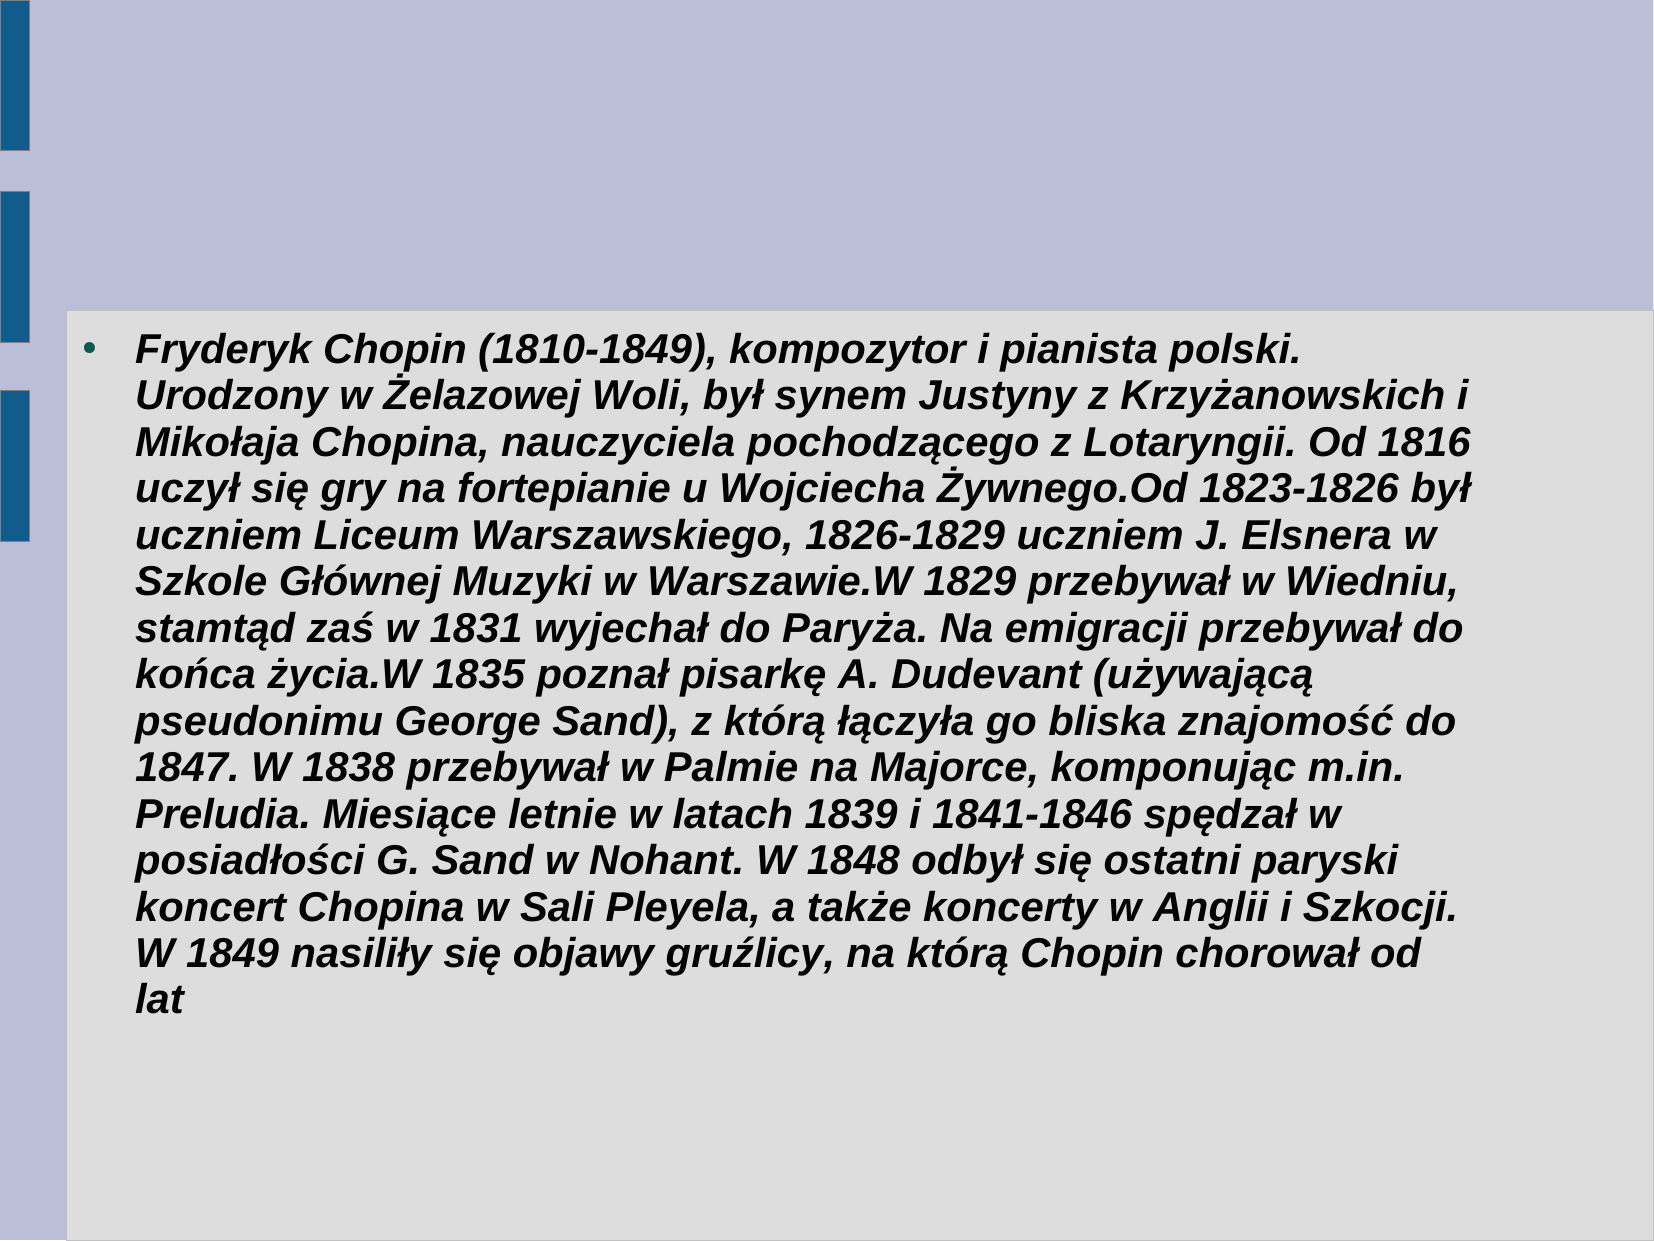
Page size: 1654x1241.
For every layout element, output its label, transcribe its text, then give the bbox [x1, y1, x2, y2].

list Fryderyk Chopin (1810-1849), kompozytor i pianista polski. Urodzony w Żelazowej Woli, był synem Justyny z Krzyżanowskich i Mikołaja Chopina, nauczyciela pochodzącego z Lotaryngii. Od 1816 uczył się gry na fortepianie u Wojciecha Żywnego.Od 1823-1826 był uczniem Liceum Warszawskiego, 1826-1829 uczniem J. Elsnera w Szkole Głównej Muzyki w Warszawie.W 1829 przebywał w Wiedniu, stamtąd zaś w 1831 wyjechał do Paryża. Na emigracji przebywał do końca życia.W 1835 poznał pisarkę A. Dudevant (używającą pseudonimu George Sand), z którą łączyła go bliska znajomość do 1847. W 1838 przebywał w Palmie na Majorce, komponując m.in. Preludia. Miesiące letnie w latach 1839 i 1841-1846 spędzał w posiadłości G. Sand w Nohant. W 1848 odbył się ostatni paryski koncert Chopina w Sali Pleyela, a także koncerty w Anglii i Szkocji. W 1849 nasiliły się objawy gruźlicy, na którą Chopin chorował od lat [64, 325, 1477, 1241]
